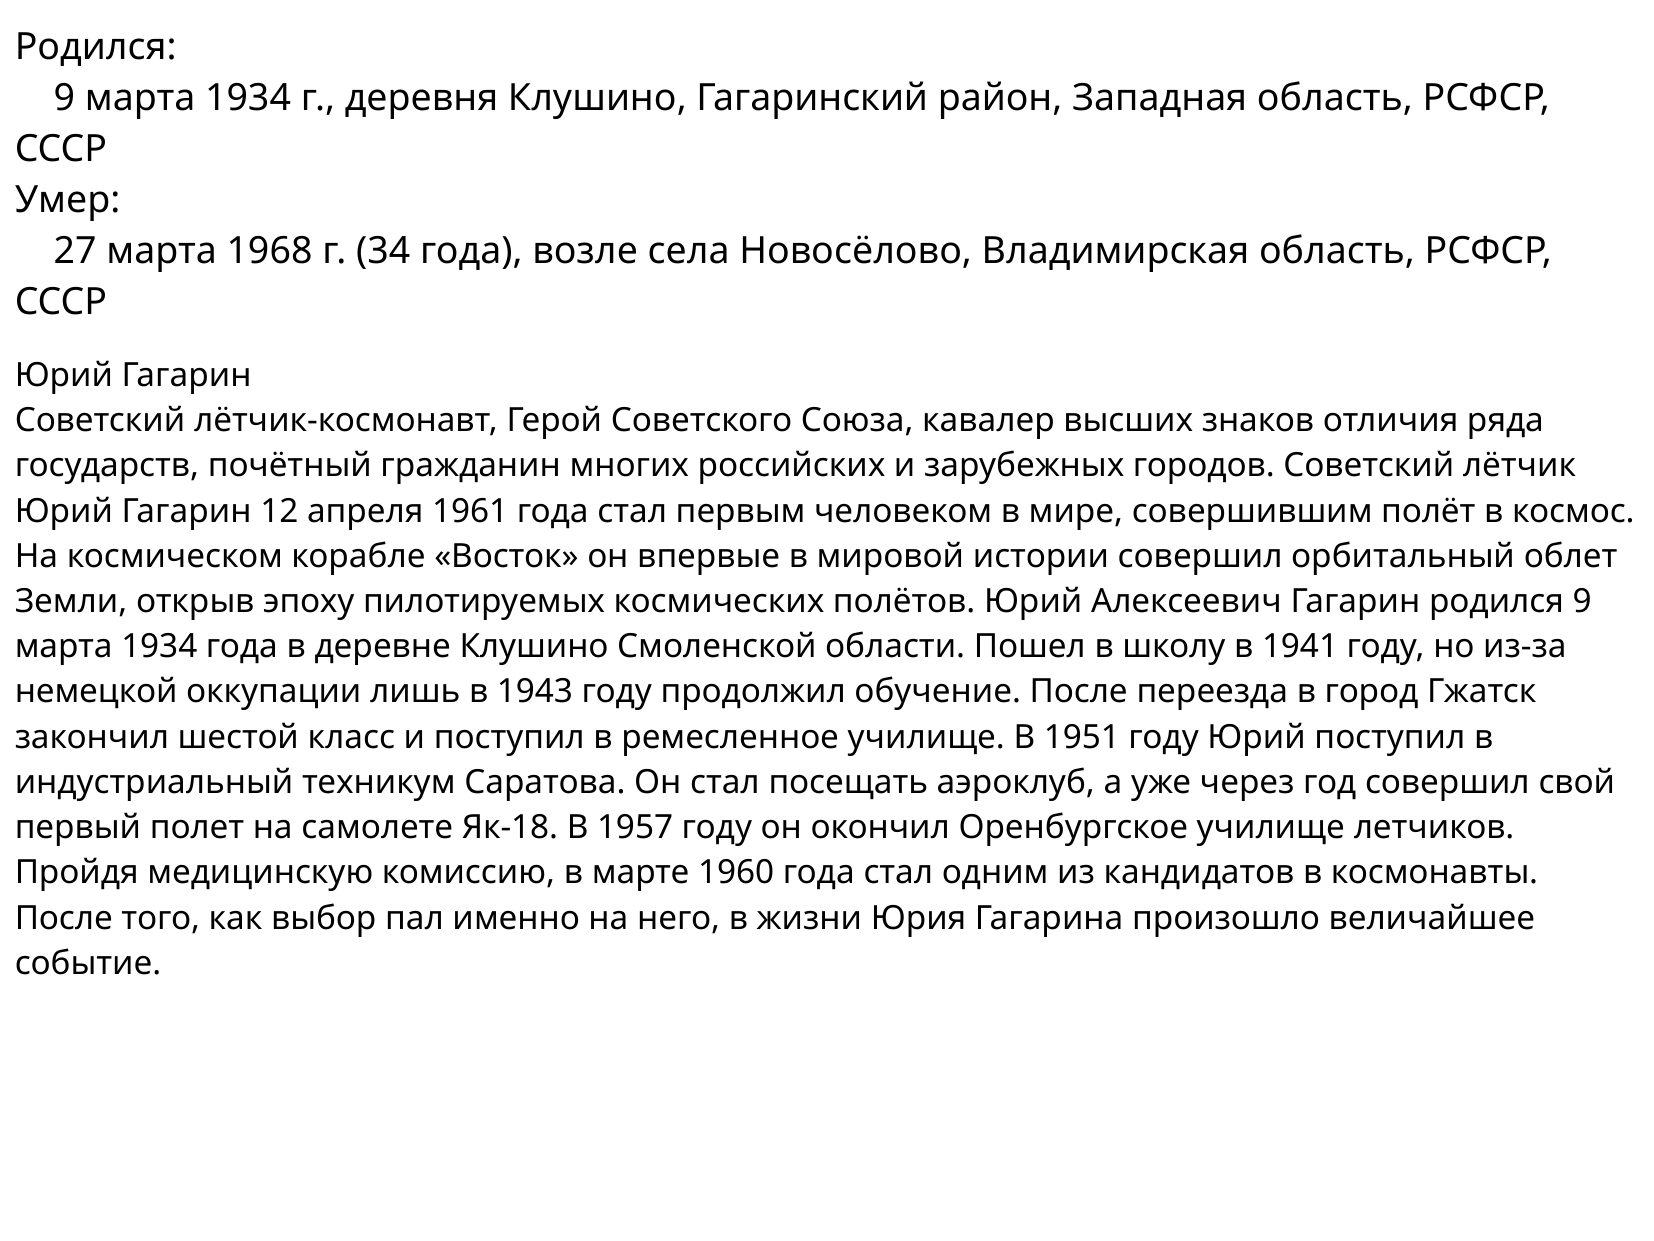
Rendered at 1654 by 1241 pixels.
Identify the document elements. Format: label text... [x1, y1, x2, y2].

text_box Юрий Гагарин Советский лётчик-космонавт, Герой Советского Союза, кавалер высших знаков отличия ряда государств, почётный гражданин многих российских и зарубежных городов. Советский лётчик Юрий Гагарин 12 апреля 1961 года стал первым человеком в мире, совершившим полёт в космос. На космическом корабле «Восток» он впервые в мировой истории совершил орбитальный облет Земли, открыв эпоху пилотируемых космических полётов. Юрий Алексеевич Гагарин родился 9 марта 1934 года в деревне Клушино Смоленской области. Пошел в школу в 1941 году, но из-за немецкой оккупации лишь в 1943 году продолжил обучение. После переезда в город Гжатск закончил шестой класс и поступил в ремесленное училище. В 1951 году Юрий поступил в индустриальный техникум Саратова. Он стал посещать аэроклуб, а уже через год совершил свой первый полет на самолете Як-18. В 1957 году он окончил Оренбургское училище летчиков. Пройдя медицинскую комиссию, в марте 1960 года стал одним из кандидатов в космонавты. После того, как выбор пал именно на него, в жизни Юрия Гагарина произошло величайшее событие. [0, 343, 1654, 1107]
text_box Родился: 9 марта 1934 г., деревня Клушино, Гагаринский район, Западная область, РСФСР, СССР Умер: 27 марта 1968 г. (34 года), возле села Новосёлово, Владимирская область, РСФСР, СССР [0, 11, 1654, 343]
